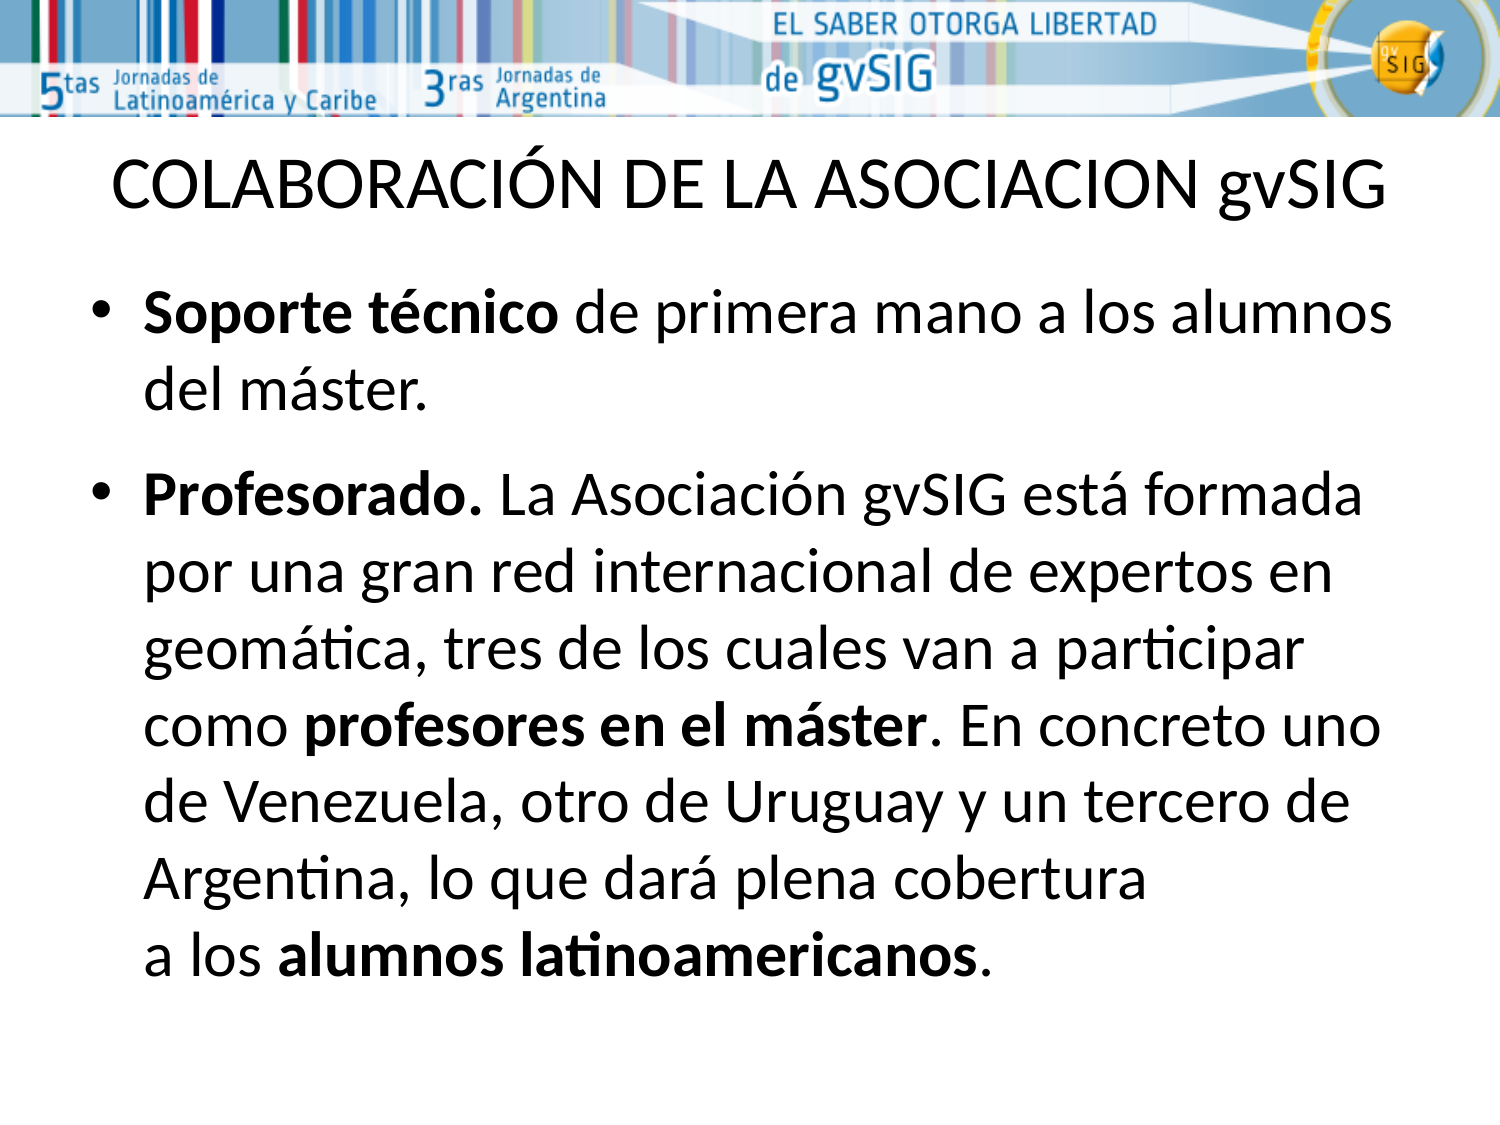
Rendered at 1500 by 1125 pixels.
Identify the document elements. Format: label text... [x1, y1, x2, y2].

list Soporte técnico de primera mano a los alumnos del máster. Profesorado. La Asociación gvSIG está formada por una gran red internacional de expertos en geomática, tres de los cuales van a participar como profesores en el máster. En concreto uno de Venezuela, otro de Uruguay y un tercero de Argentina, lo que dará plena cobertura a los alumnos latinoamericanos. [75, 262, 1425, 1005]
title COLABORACIÓN DE LA ASOCIACION gvSIG [75, 125, 1425, 233]
picture [0, 0, 1500, 117]
